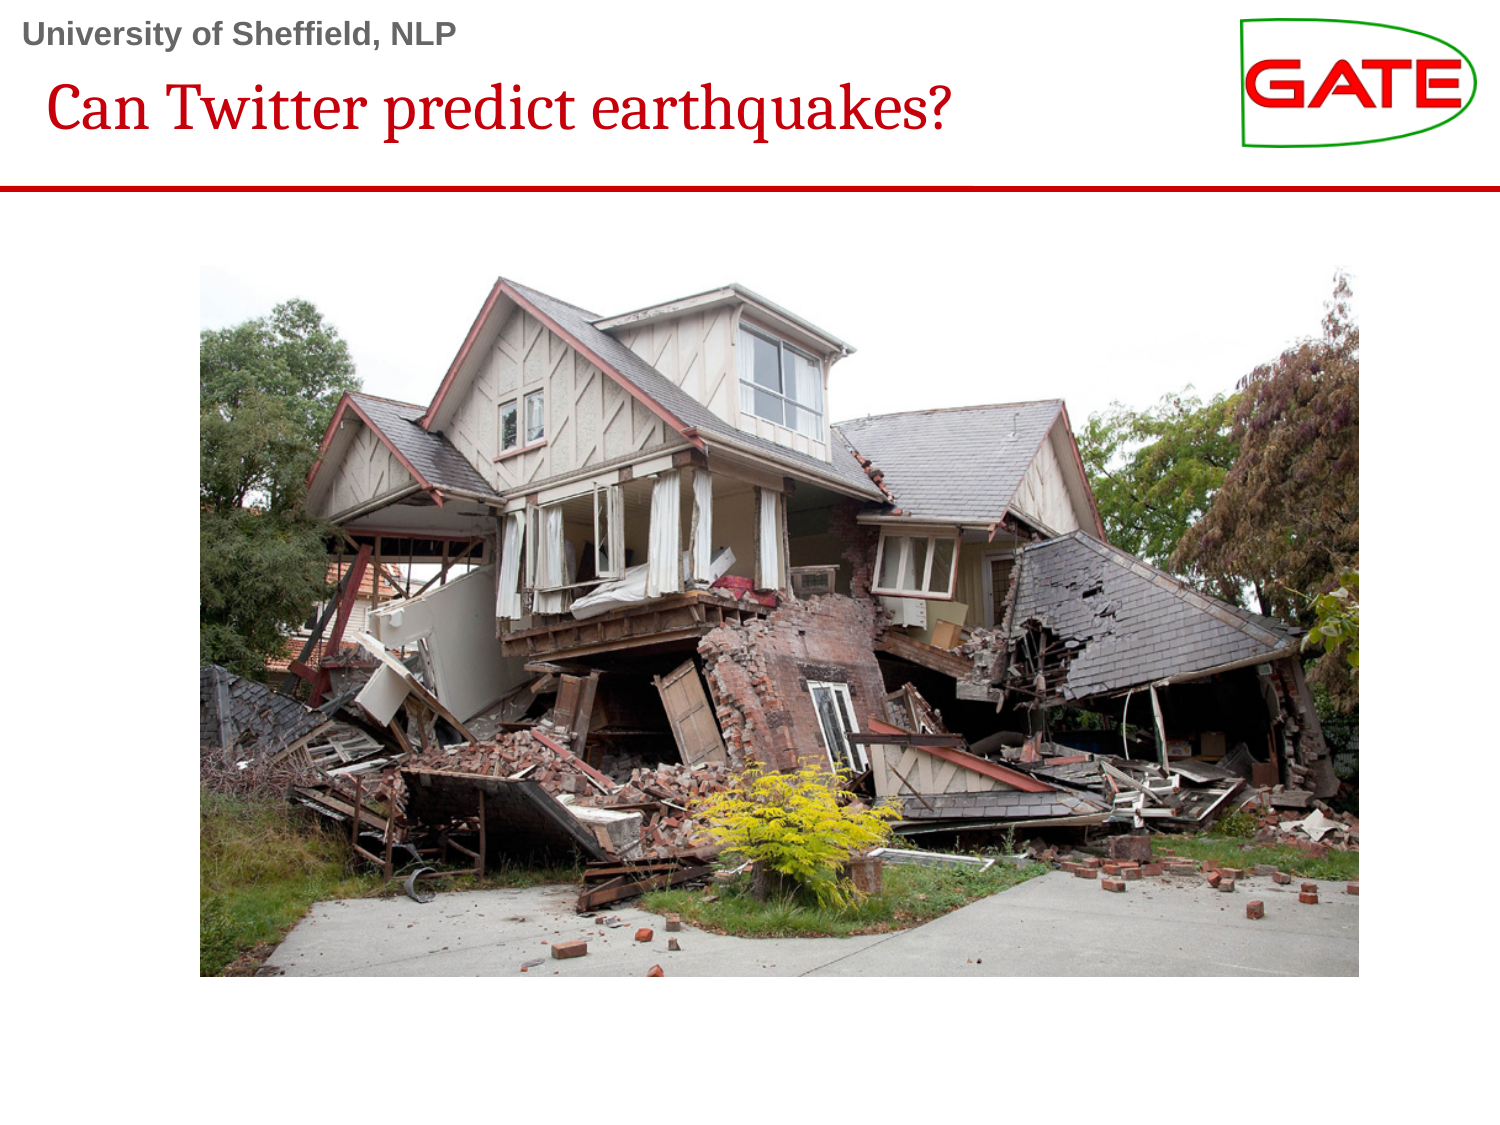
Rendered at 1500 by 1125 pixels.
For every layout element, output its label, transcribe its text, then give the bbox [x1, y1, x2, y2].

picture [200, 265, 1359, 977]
picture [1240, 18, 1477, 148]
title Can Twitter predict earthquakes? [47, 47, 1267, 168]
